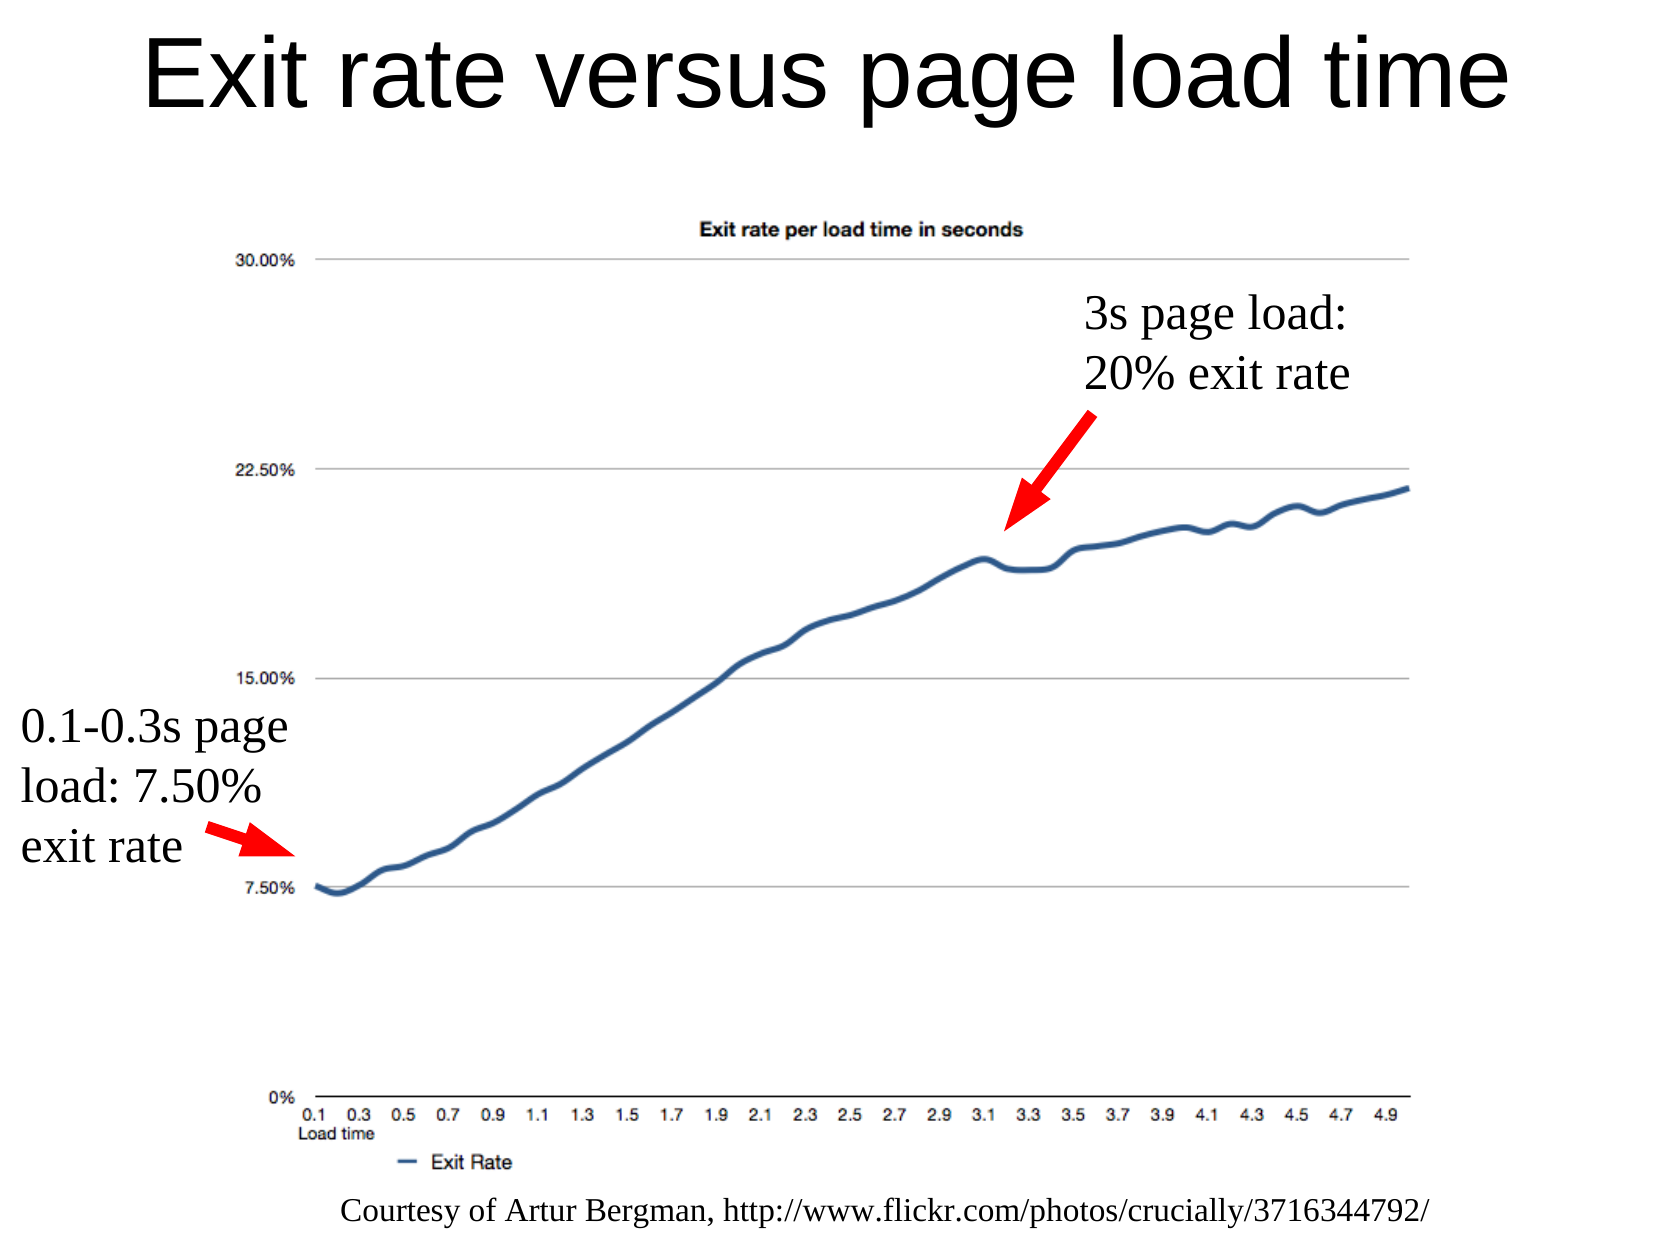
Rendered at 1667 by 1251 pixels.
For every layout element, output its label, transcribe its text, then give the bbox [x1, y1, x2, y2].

title Exit rate versus page load time [119, 0, 1536, 224]
text_box Courtesy of Artur Bergman, http://www.flickr.com/photos/crucially/3716344792/ [206, 1180, 1565, 1236]
picture [178, 224, 1447, 1182]
text_box 3s page load: 20% exit rate [1062, 265, 1447, 413]
text_box 0.1-0.3s page load: 7.50% exit rate [0, 679, 325, 886]
